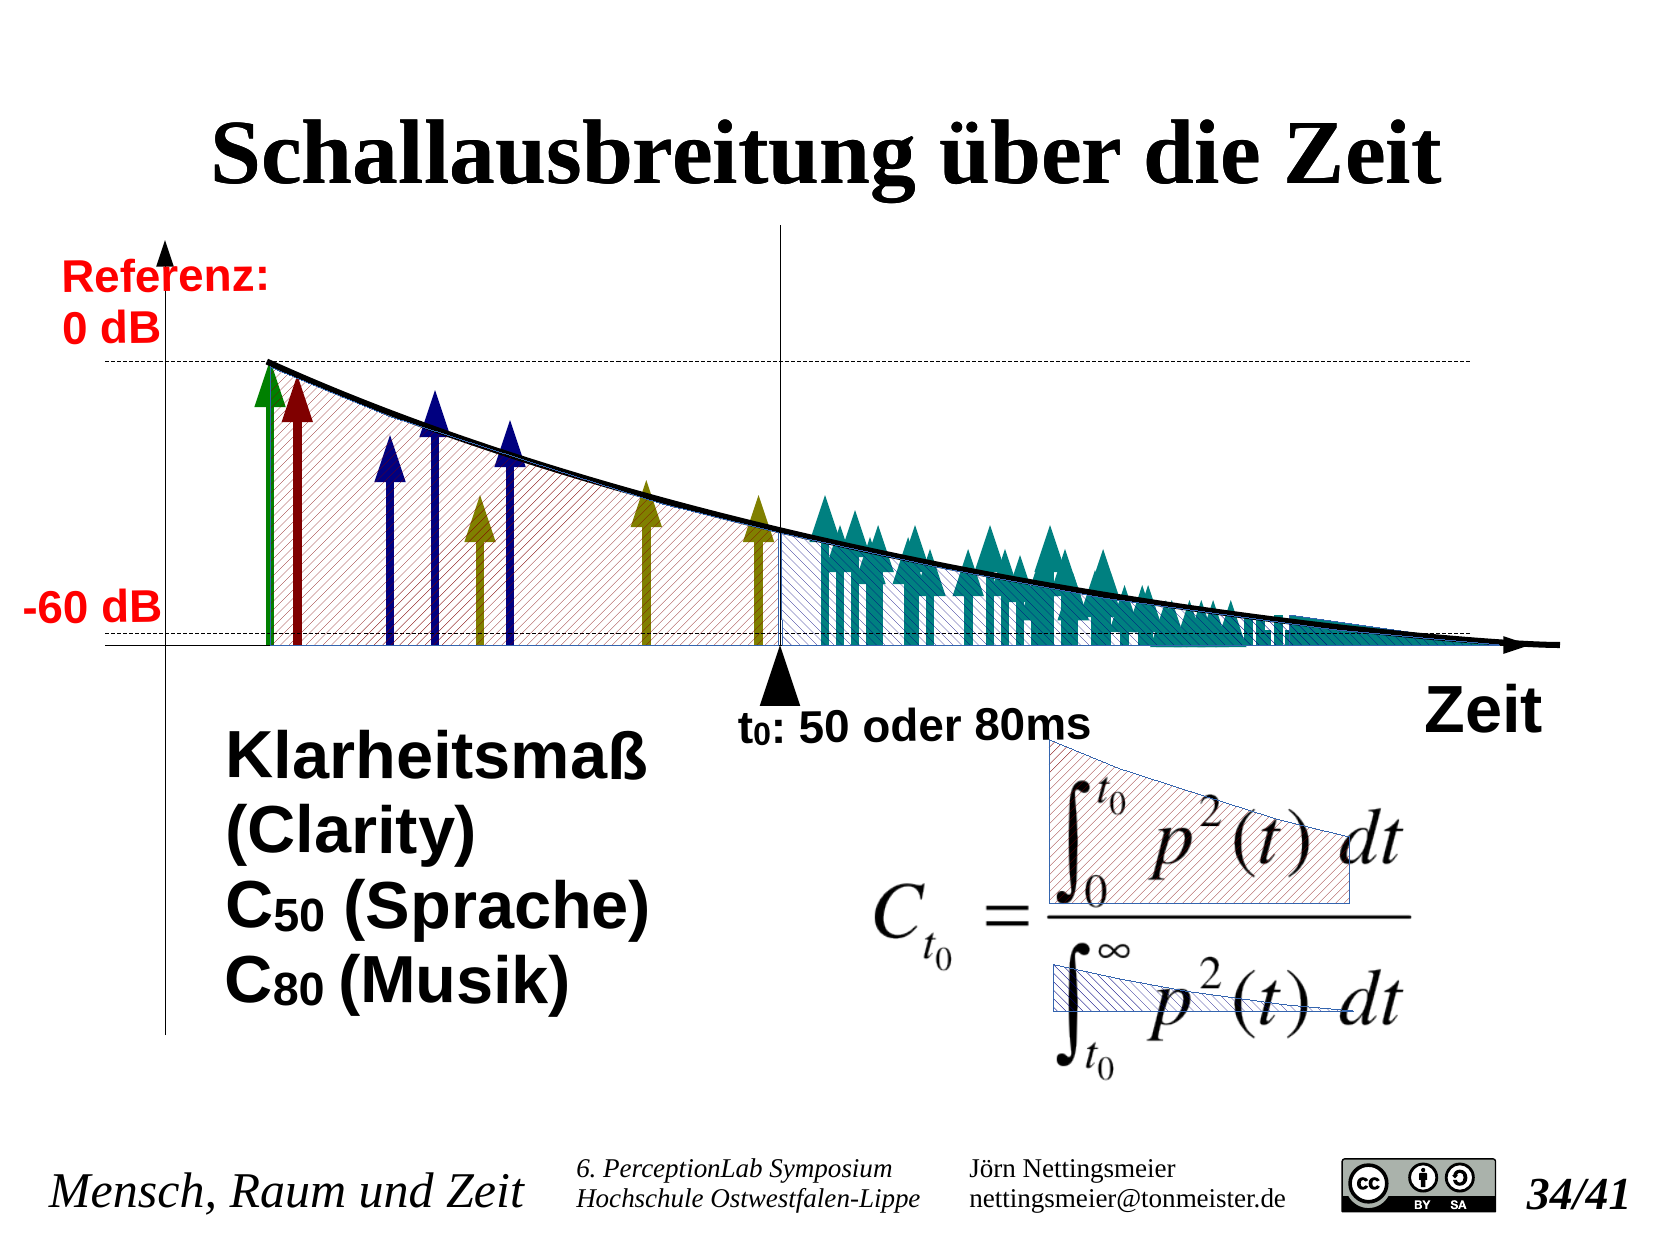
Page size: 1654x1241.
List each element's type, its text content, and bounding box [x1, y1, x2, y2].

text_box Zeit [1410, 664, 1559, 766]
title Schallausbreitung über die Zeit [82, 49, 1571, 257]
text_box [1049, 739, 1350, 904]
text_box [1289, 615, 1381, 628]
picture [797, 734, 1497, 1122]
text_box [1053, 964, 1354, 1012]
text_box [781, 533, 1500, 646]
text_box Klarheitsmaß (Clarity) C50 (Sprache) C80 (Musik) [209, 710, 668, 1099]
text_box -60 dB [7, 572, 178, 649]
text_box t0: 50 oder 80ms [722, 690, 1107, 779]
text_box Referenz: 0 dB [46, 243, 287, 378]
text_box [270, 366, 779, 646]
